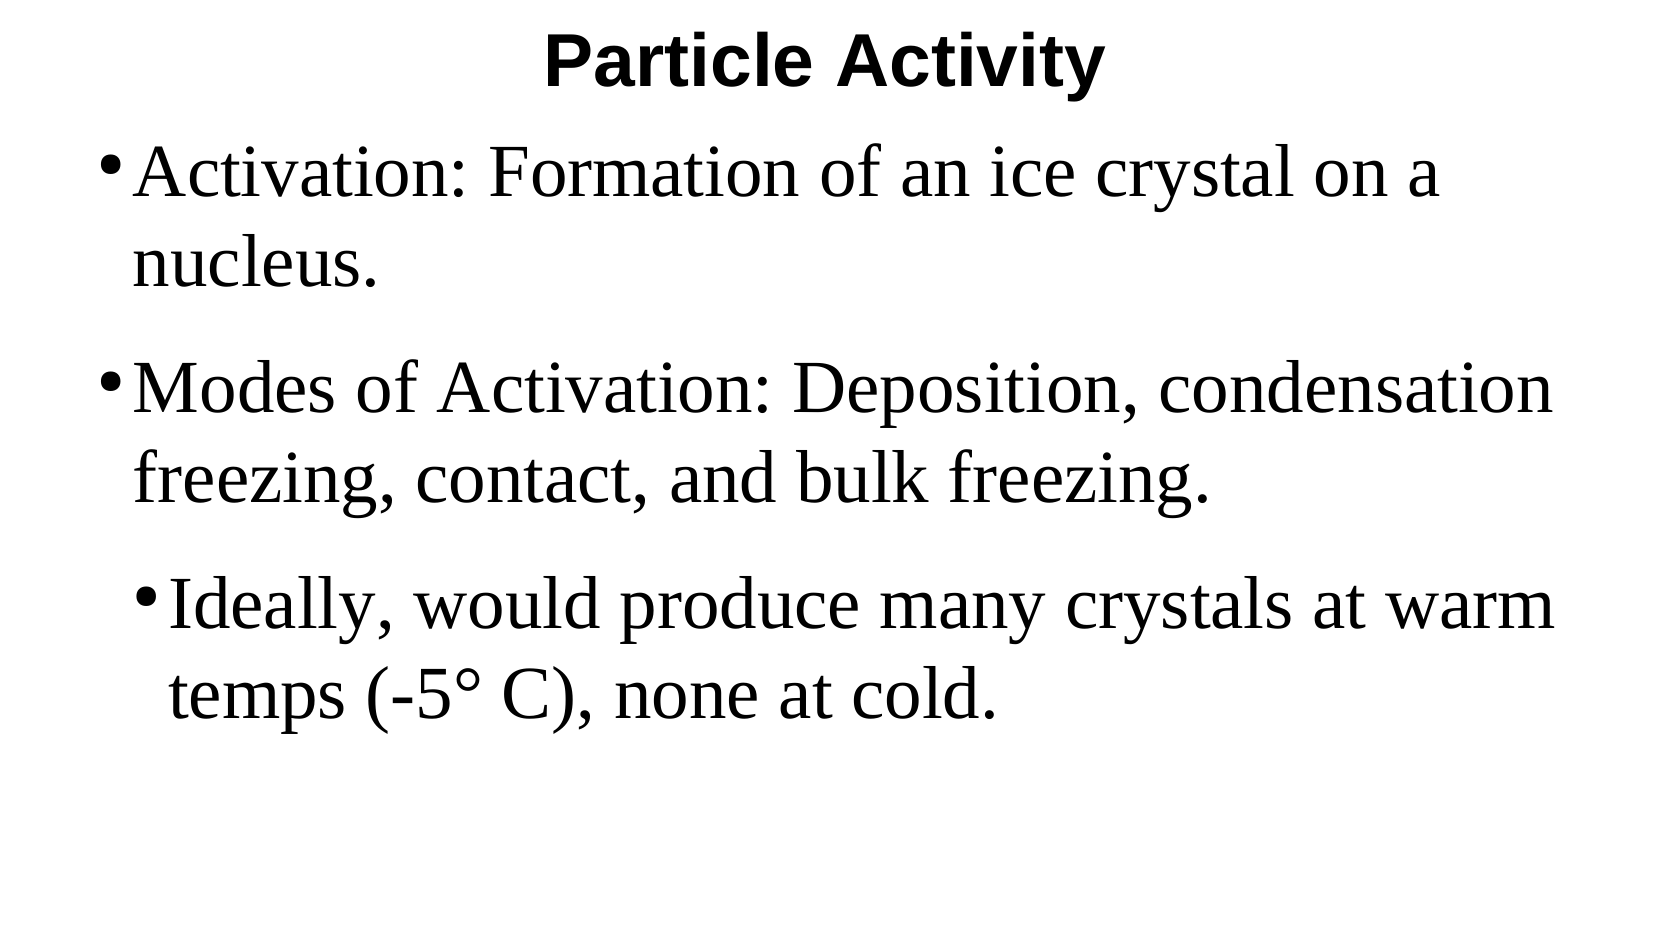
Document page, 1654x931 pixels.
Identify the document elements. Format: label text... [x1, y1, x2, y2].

title Particle Activity [0, 5, 1654, 107]
text_box Activation: Formation of an ice crystal on a nucleus. Modes of Activation: Deposition, condensation freezing, contact, and bulk freezing. Ideally, would produce many crystals at warm temps (-5° C), none at cold. [10, 114, 1645, 742]
